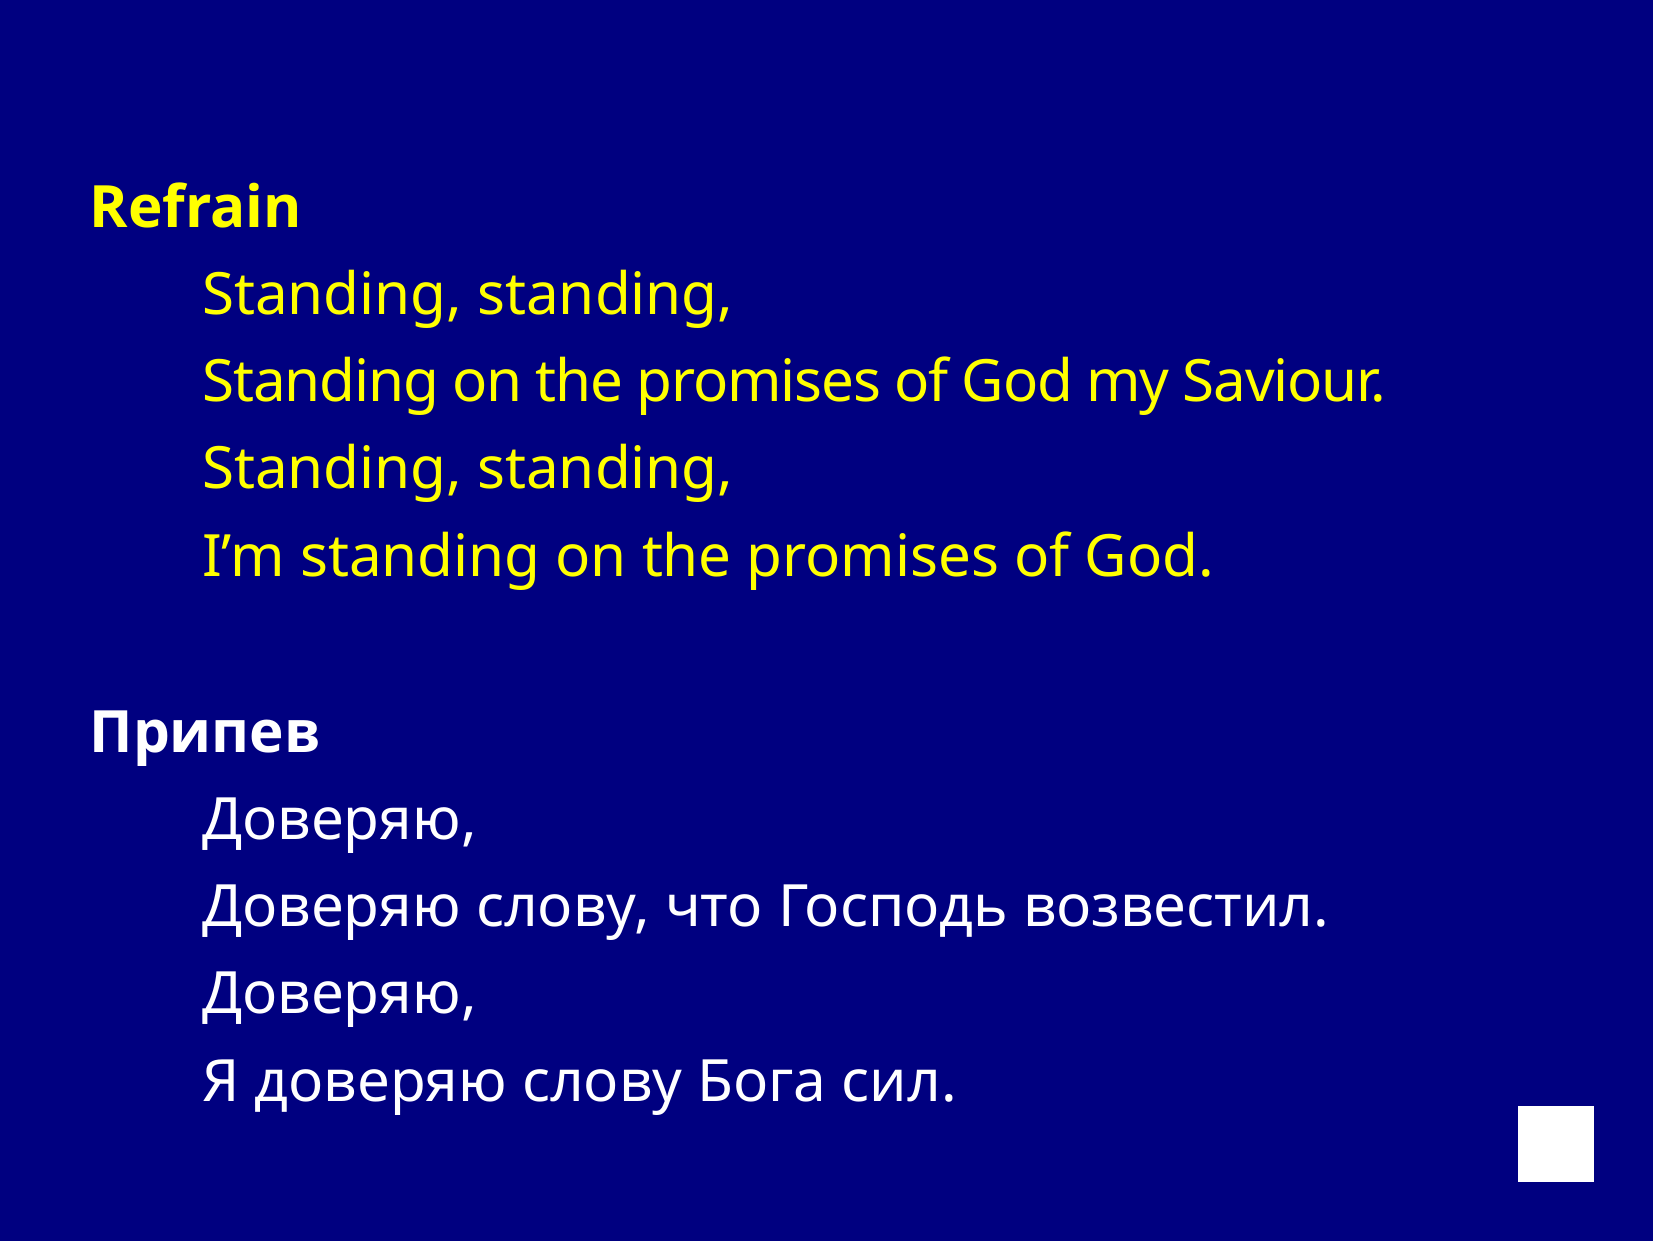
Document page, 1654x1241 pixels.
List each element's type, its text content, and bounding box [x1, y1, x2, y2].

text_box Refrain Standing, standing, Standing on the promises of God my Saviour. Standing, standing, I’m standing on the promises of God. [75, 150, 1576, 638]
text_box Припев Доверяю, Доверяю слову, что Господь возвестил. Доверяю, Я доверяю слову Бога сил. [75, 675, 1576, 1163]
text_box [1518, 1106, 1594, 1182]
